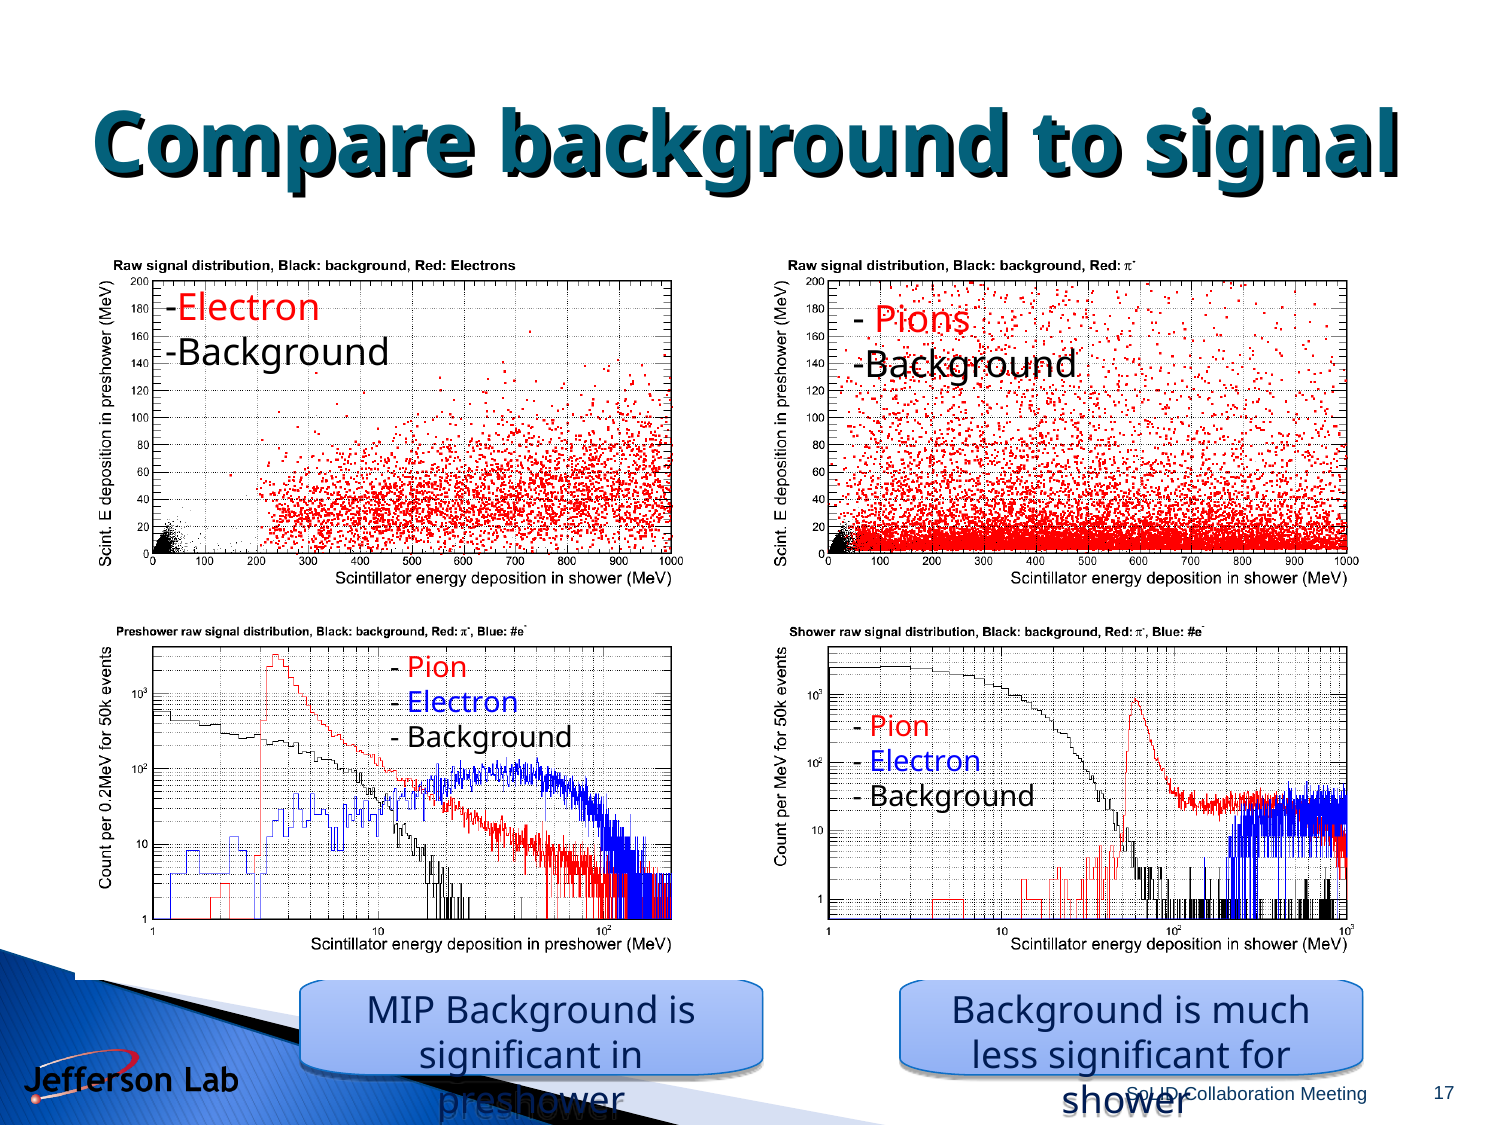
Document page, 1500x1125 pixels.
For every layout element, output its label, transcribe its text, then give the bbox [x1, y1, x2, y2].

text_box SoLID Collaboration Meeting [1074, 1051, 1418, 1112]
text_box 17 [1418, 1051, 1479, 1112]
picture [75, 248, 1426, 980]
text_box Background is much less significant for shower [900, 980, 1363, 1075]
text_box Pions Background [838, 287, 1500, 392]
text_box MIP Background is significant in preshower [300, 980, 763, 1075]
title Compare background to signal [75, 45, 1426, 233]
text_box Pion Electron Background [375, 641, 1125, 761]
text_box Pion Electron Background [838, 700, 1500, 820]
text_box Electron Background [150, 275, 900, 380]
